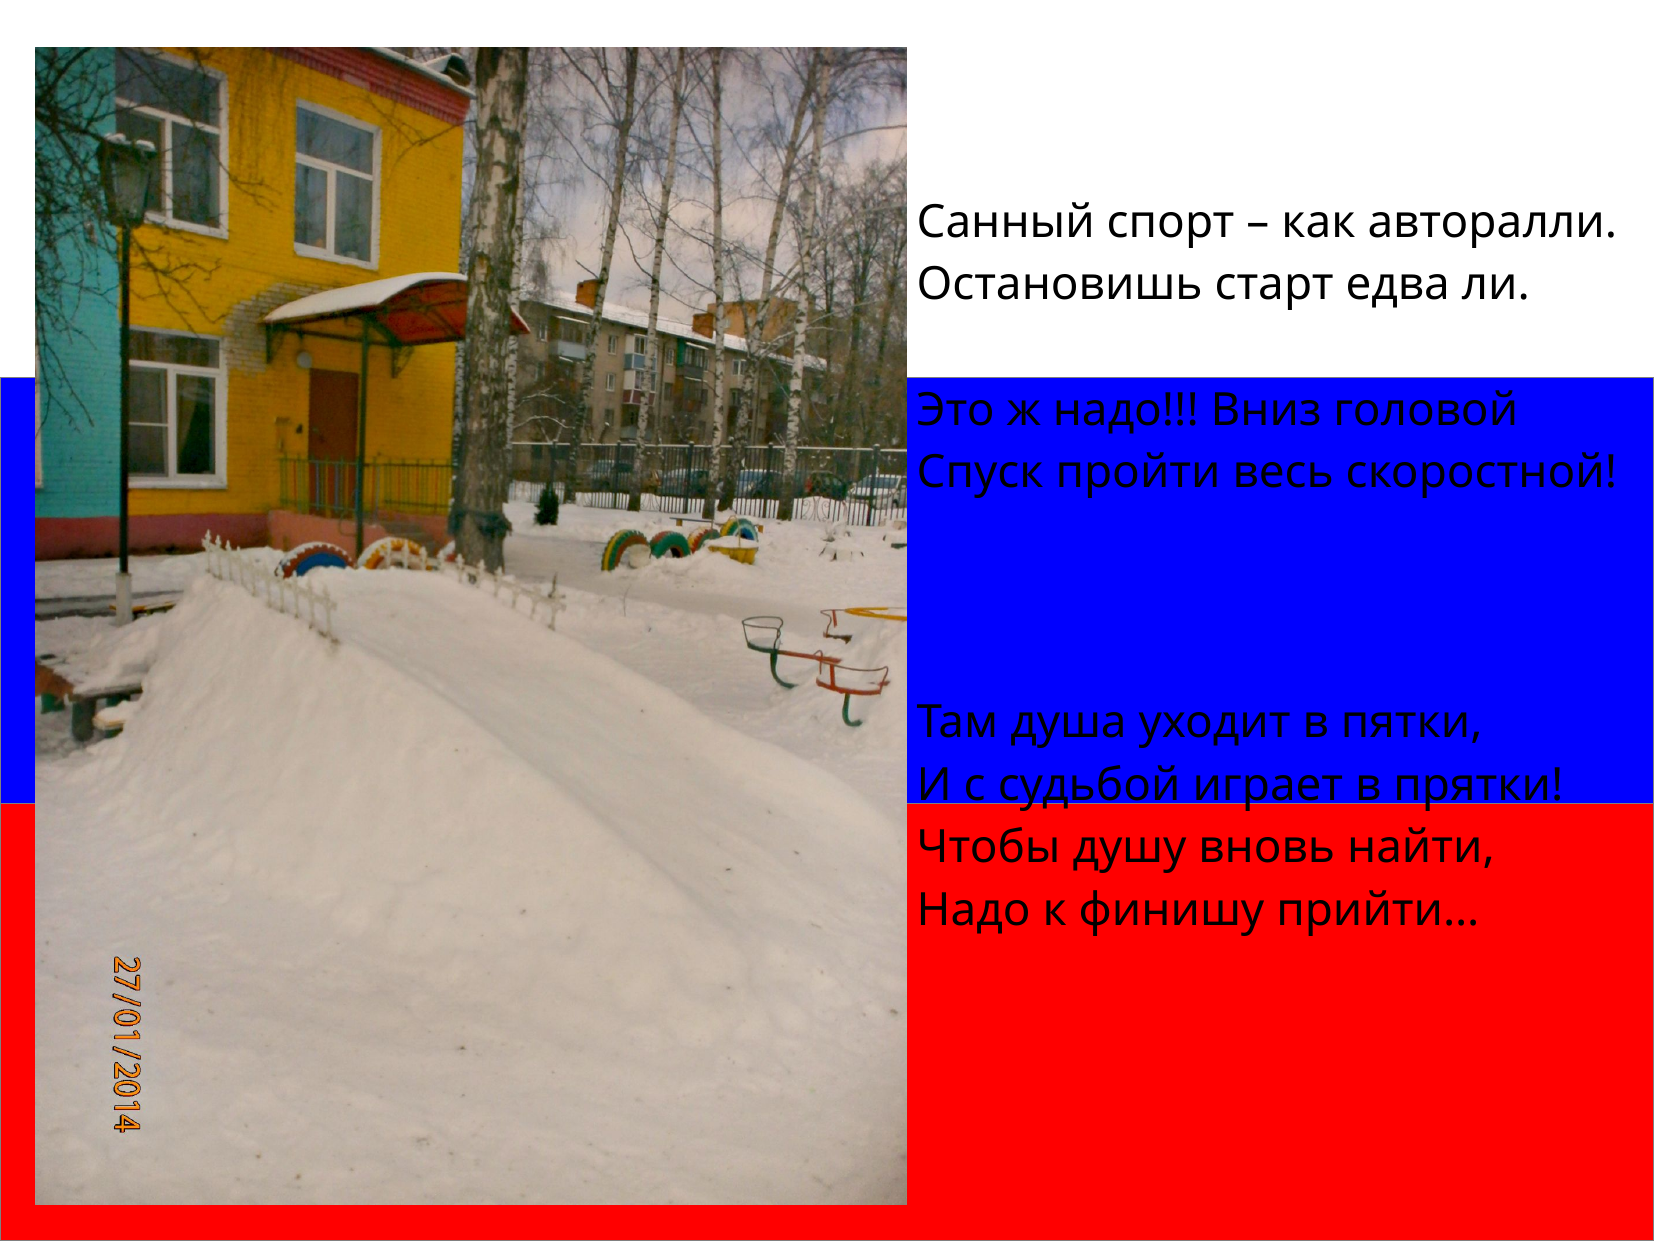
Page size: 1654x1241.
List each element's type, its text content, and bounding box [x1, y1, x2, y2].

picture [35, 47, 907, 1205]
text_box Санный спорт – как авторалли. Остановишь старт едва ли. Это ж надо!!! Вниз головой Спуск пройти весь скоростной! Там душа уходит в пятки, И с судьбой играет в прятки! Чтобы душу вновь найти, Надо к финишу прийти… [901, 180, 1654, 1141]
text_box [0, 377, 1654, 1241]
